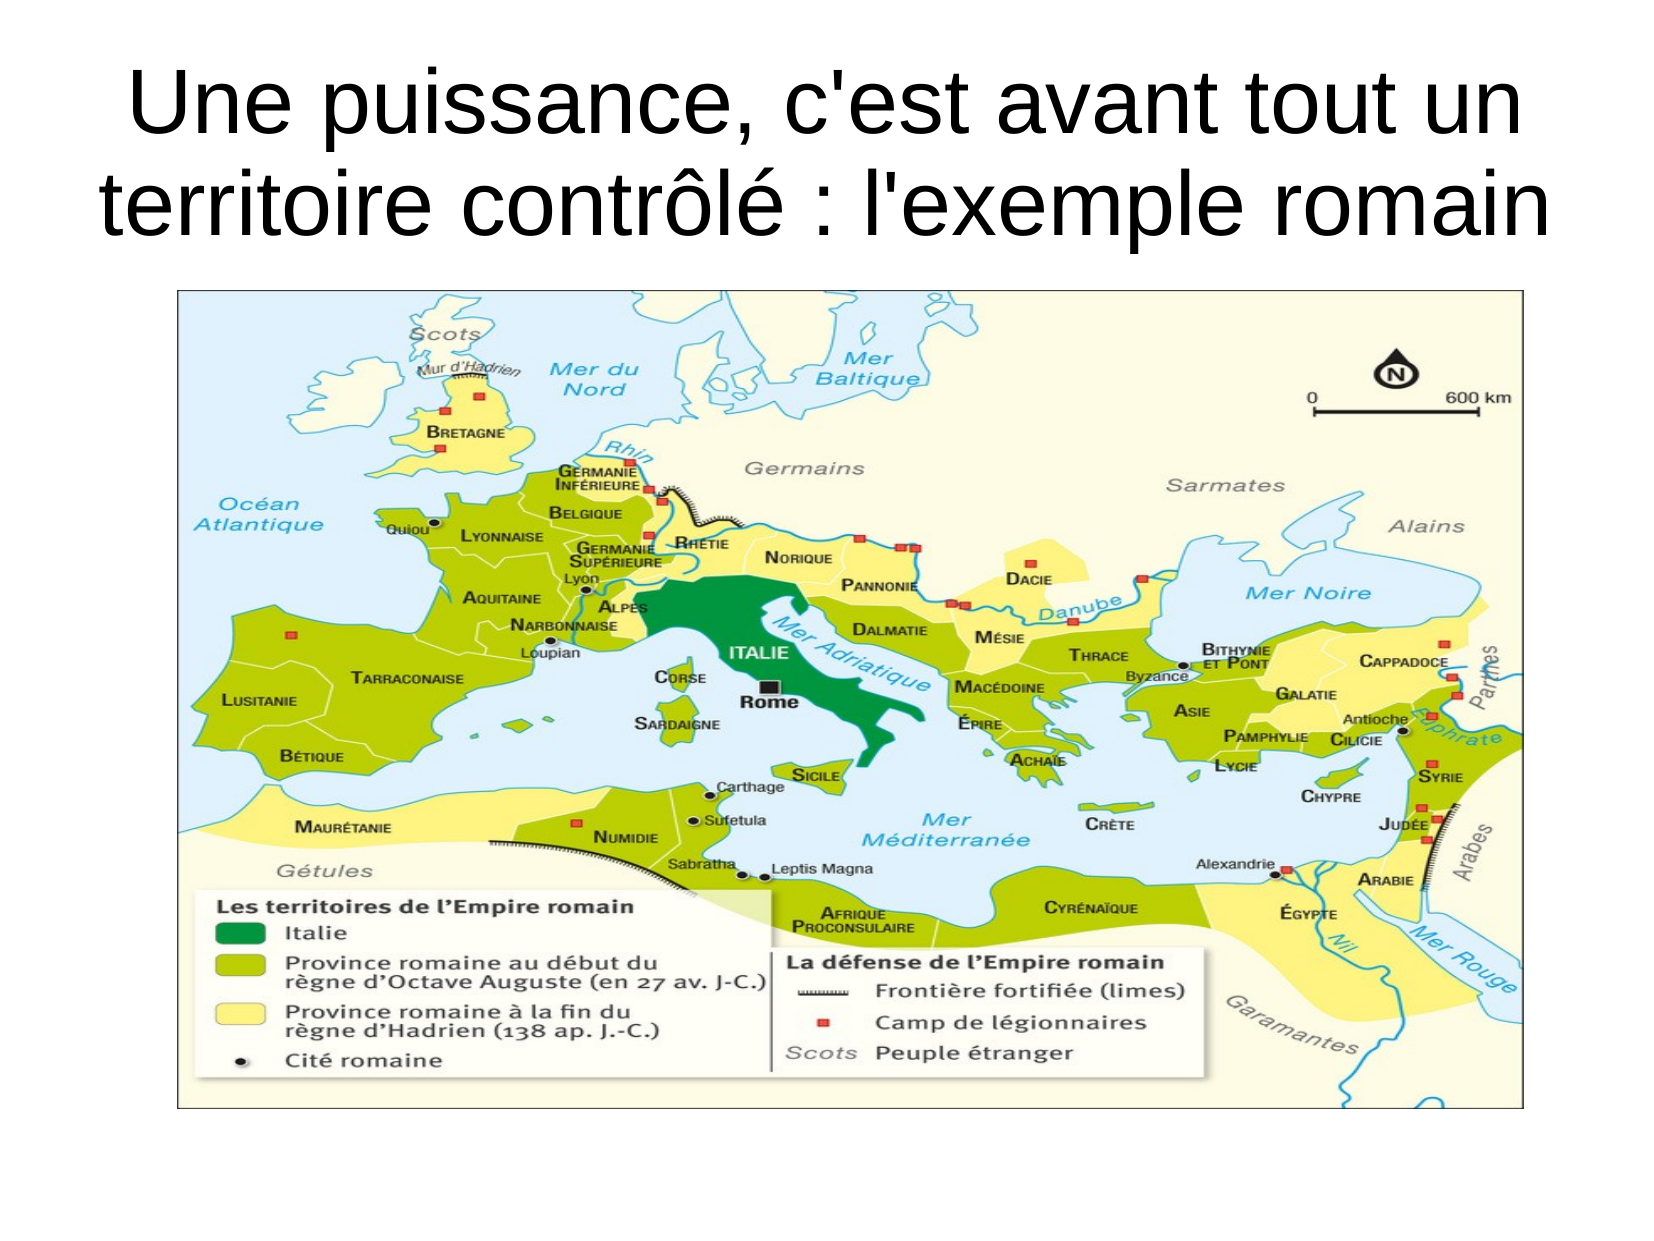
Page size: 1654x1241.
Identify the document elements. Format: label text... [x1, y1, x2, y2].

title Une puissance, c'est avant tout un territoire contrôlé : l'exemple romain [82, 49, 1571, 257]
picture [177, 290, 1524, 1109]
